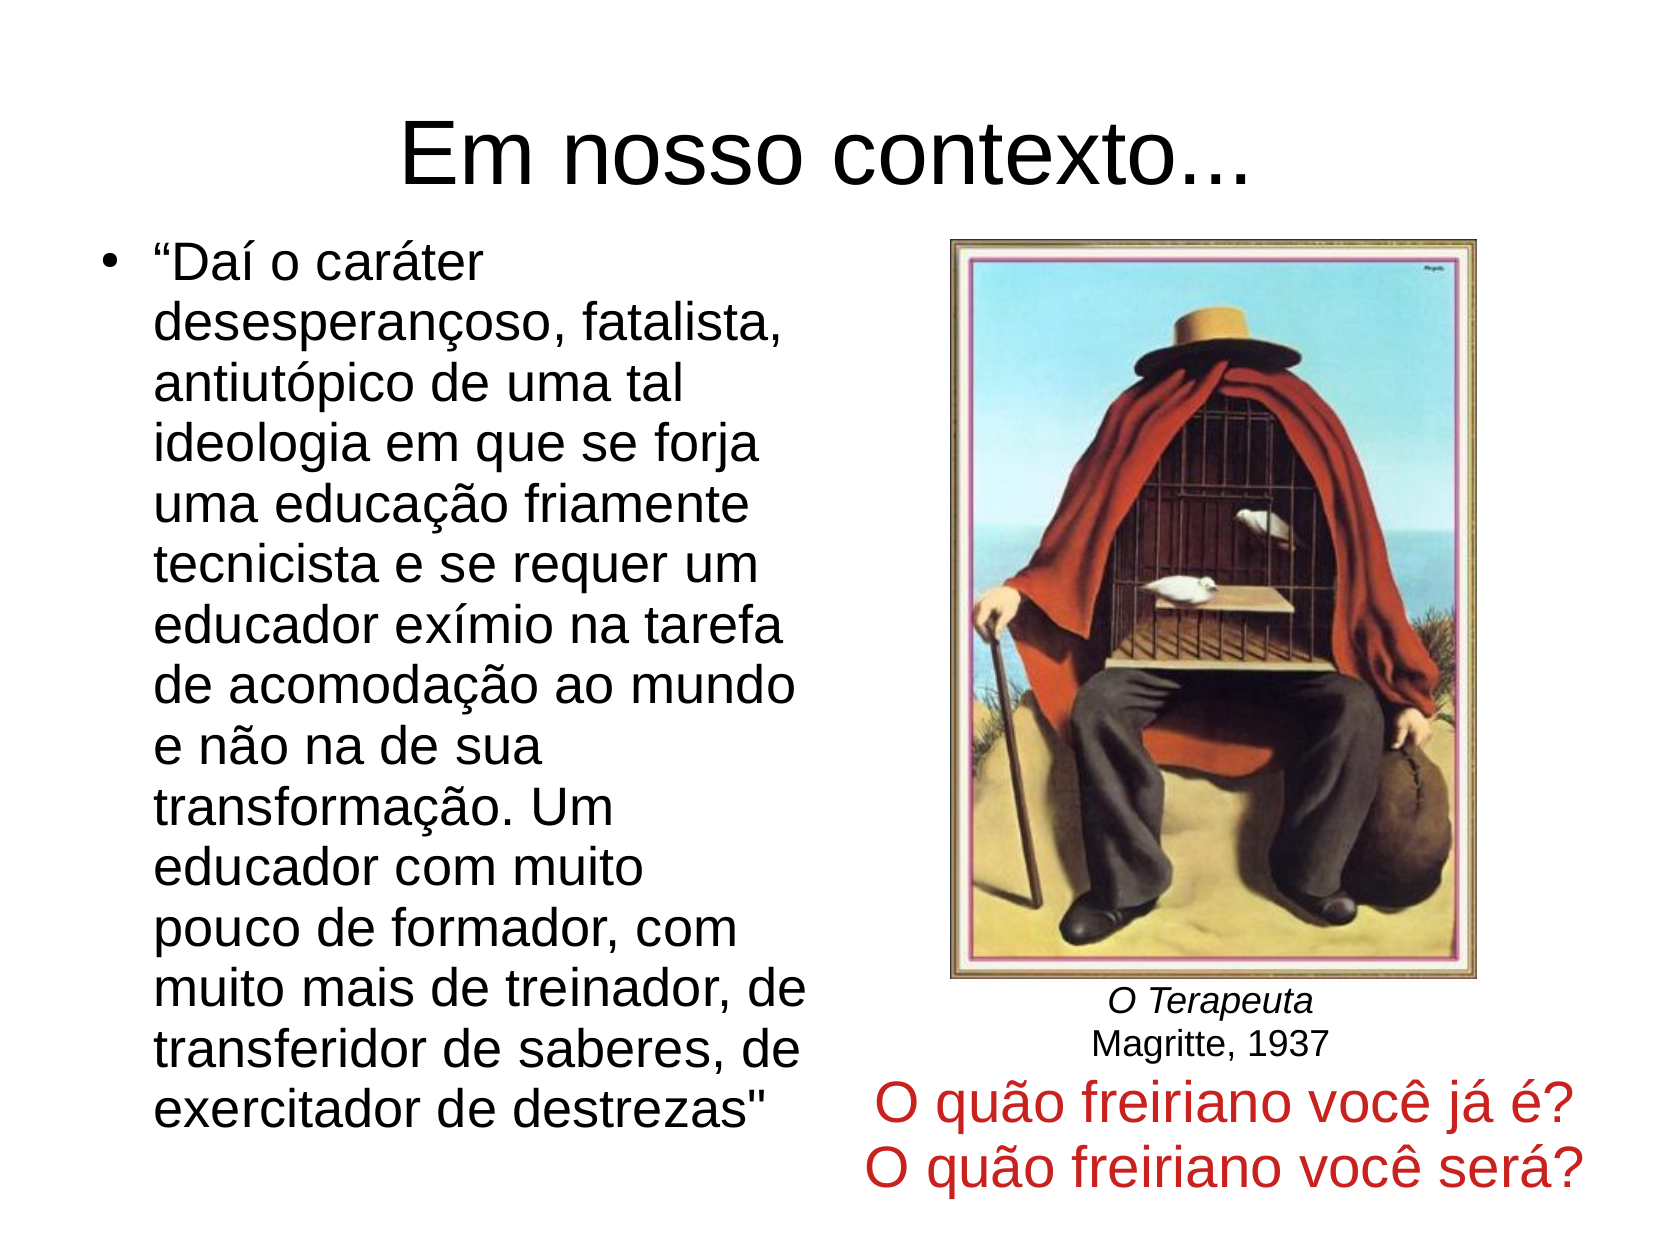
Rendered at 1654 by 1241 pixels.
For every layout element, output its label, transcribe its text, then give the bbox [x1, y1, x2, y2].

list “Daí o caráter desesperançoso, fatalista, antiutópico de uma tal ideologia em que se forja uma educação friamente tecnicista e se requer um educador exímio na tarefa de acomodação ao mundo e não na de sua transformação. Um educador com muito pouco de formador, com muito mais de treinador, de transferidor de saberes, de exercitador de destrezas" [82, 231, 809, 1140]
text_box O Terapeuta Magritte, 1937 [1003, 1001, 1418, 1043]
list O quão freiriano você já é? O quão freiriano você será? [802, 1069, 1648, 1241]
title Em nosso contexto... [82, 49, 1571, 257]
picture [950, 239, 1477, 979]
